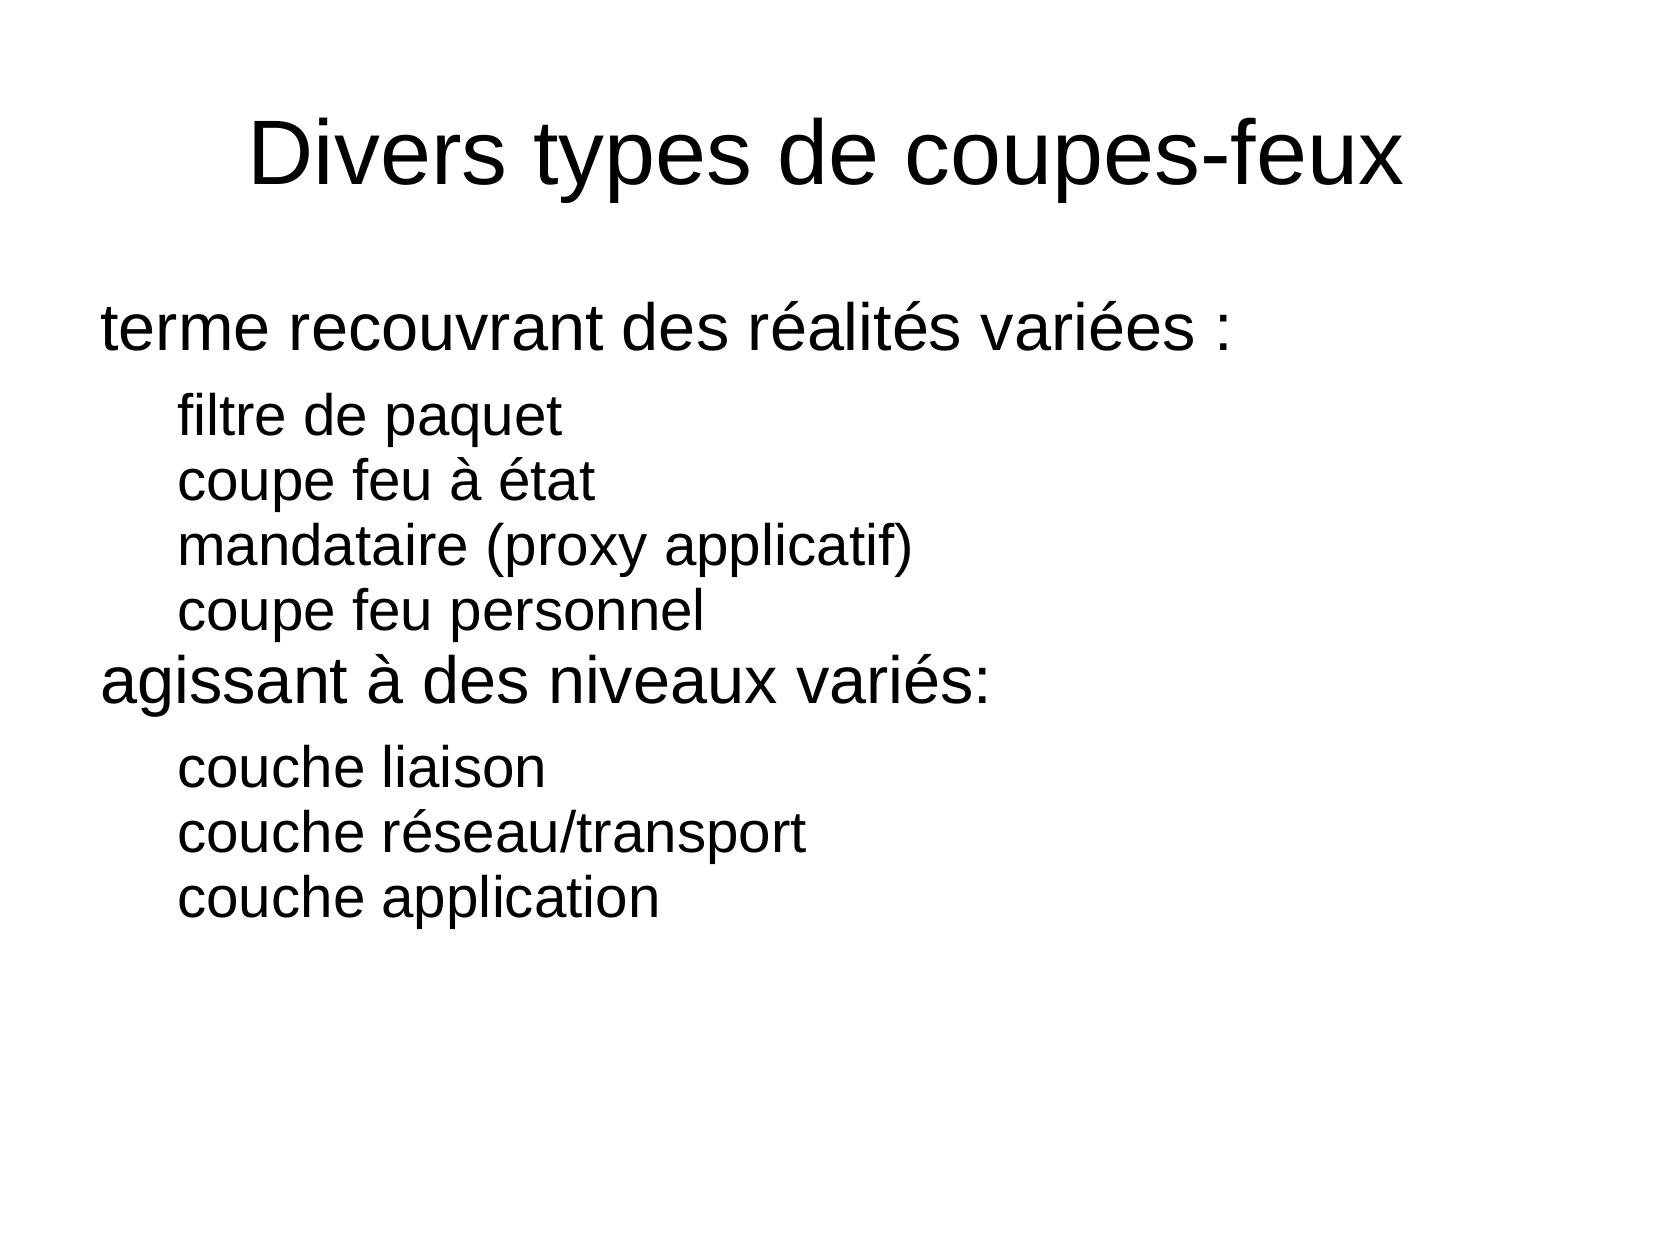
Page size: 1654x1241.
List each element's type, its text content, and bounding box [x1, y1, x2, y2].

list terme recouvrant des réalités variées : filtre de paquet coupe feu à état mandataire (proxy applicatif) coupe feu personnel agissant à des niveaux variés: couche liaison couche réseau/transport couche application [82, 290, 1571, 1109]
title Divers types de coupes-feux [82, 49, 1571, 257]
